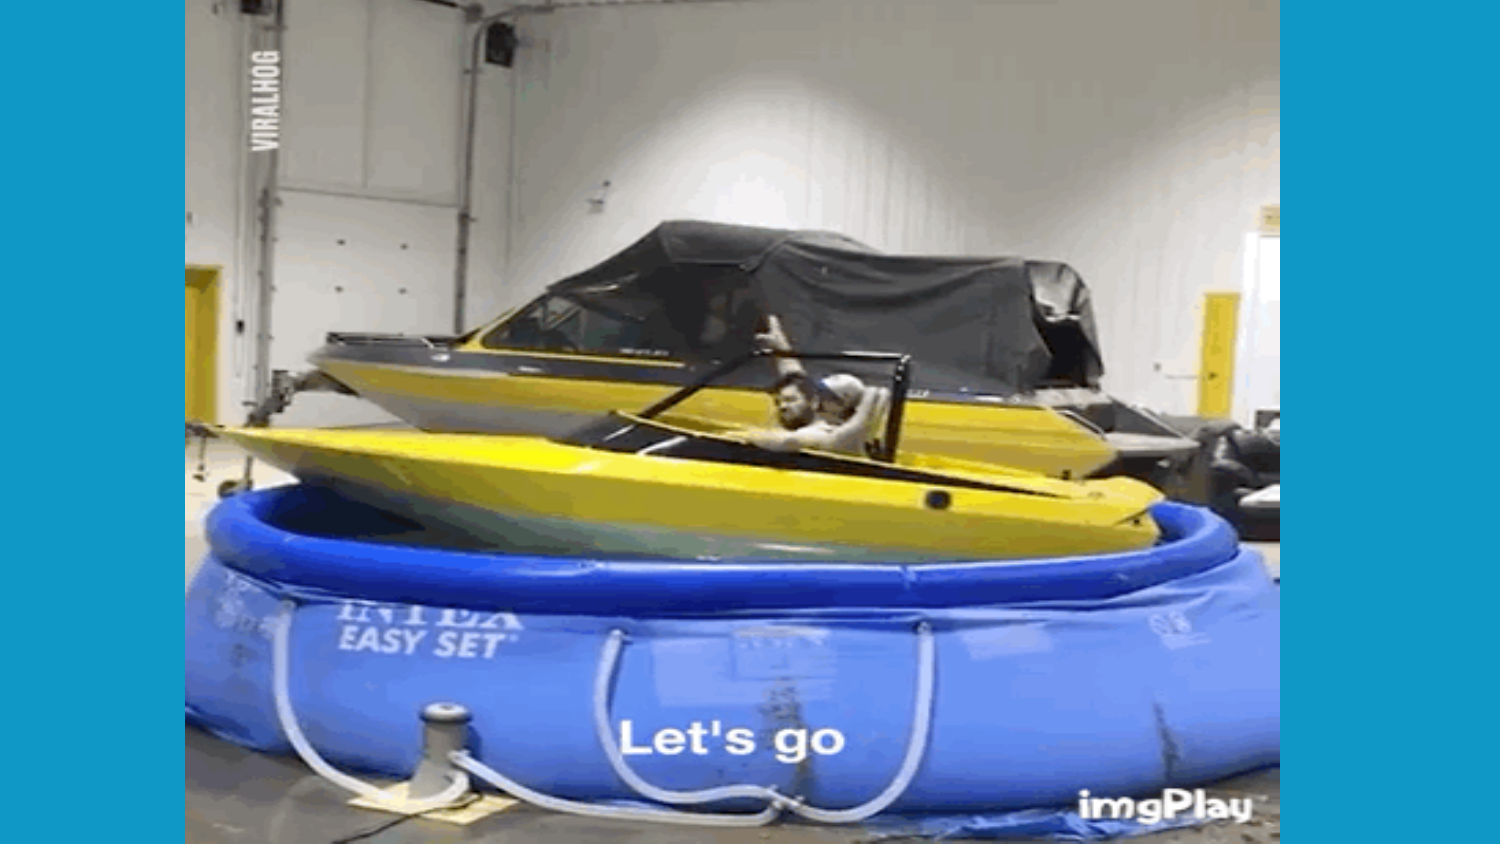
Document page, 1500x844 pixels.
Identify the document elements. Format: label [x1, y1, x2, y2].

picture [186, 0, 1279, 844]
